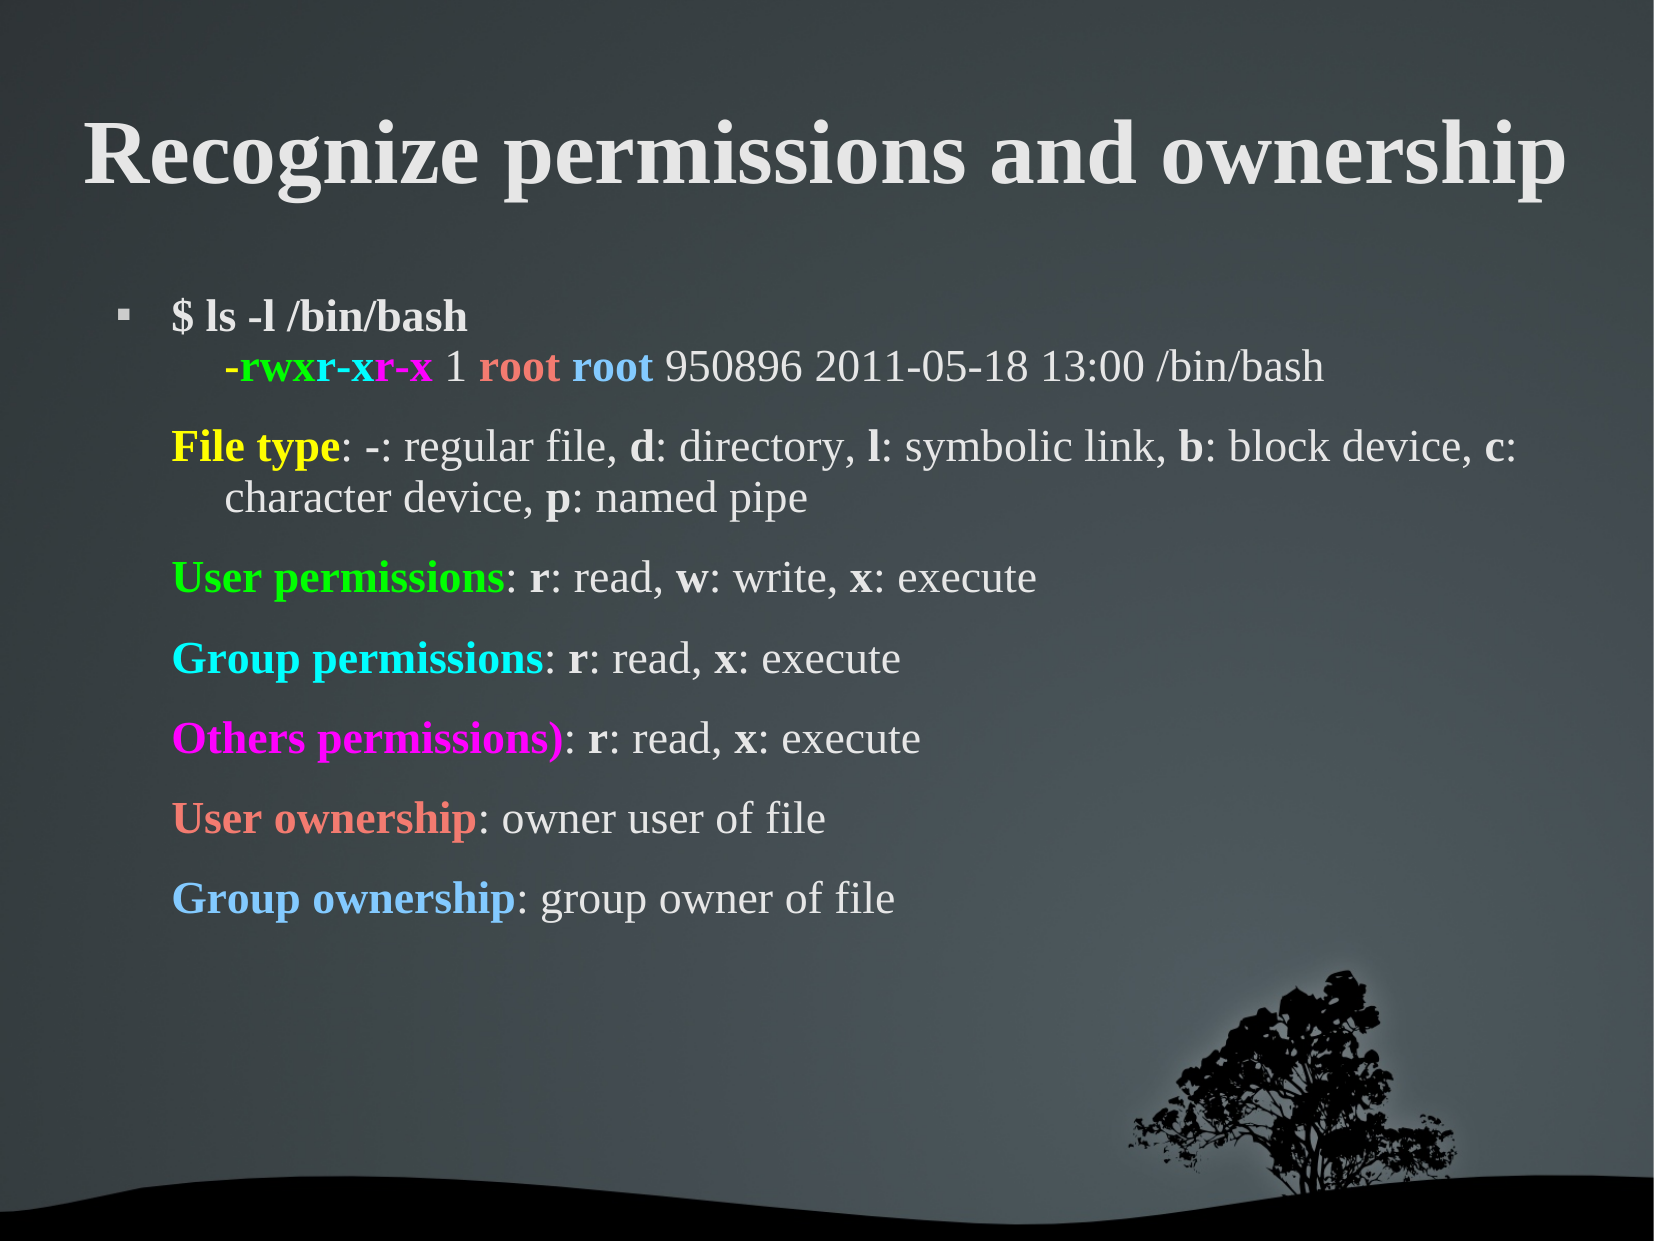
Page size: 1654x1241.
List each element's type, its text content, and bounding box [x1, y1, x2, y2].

picture [0, 0, 1654, 1241]
title Recognize permissions and ownership [82, 33, 1571, 273]
list $ ls -l /bin/bash -rwxr-xr-x 1 root root 950896 2011-05-18 13:00 /bin/bash File type: -: regular file, d: directory, l: symbolic link, b: block device, c: character device, p: named pipe User permissions: r: read, w: write, x: execute Group permissions: r: read, x: execute Others permissions): r: read, x: execute User ownership: owner user of file Group ownership: group owner of file [82, 290, 1571, 1185]
